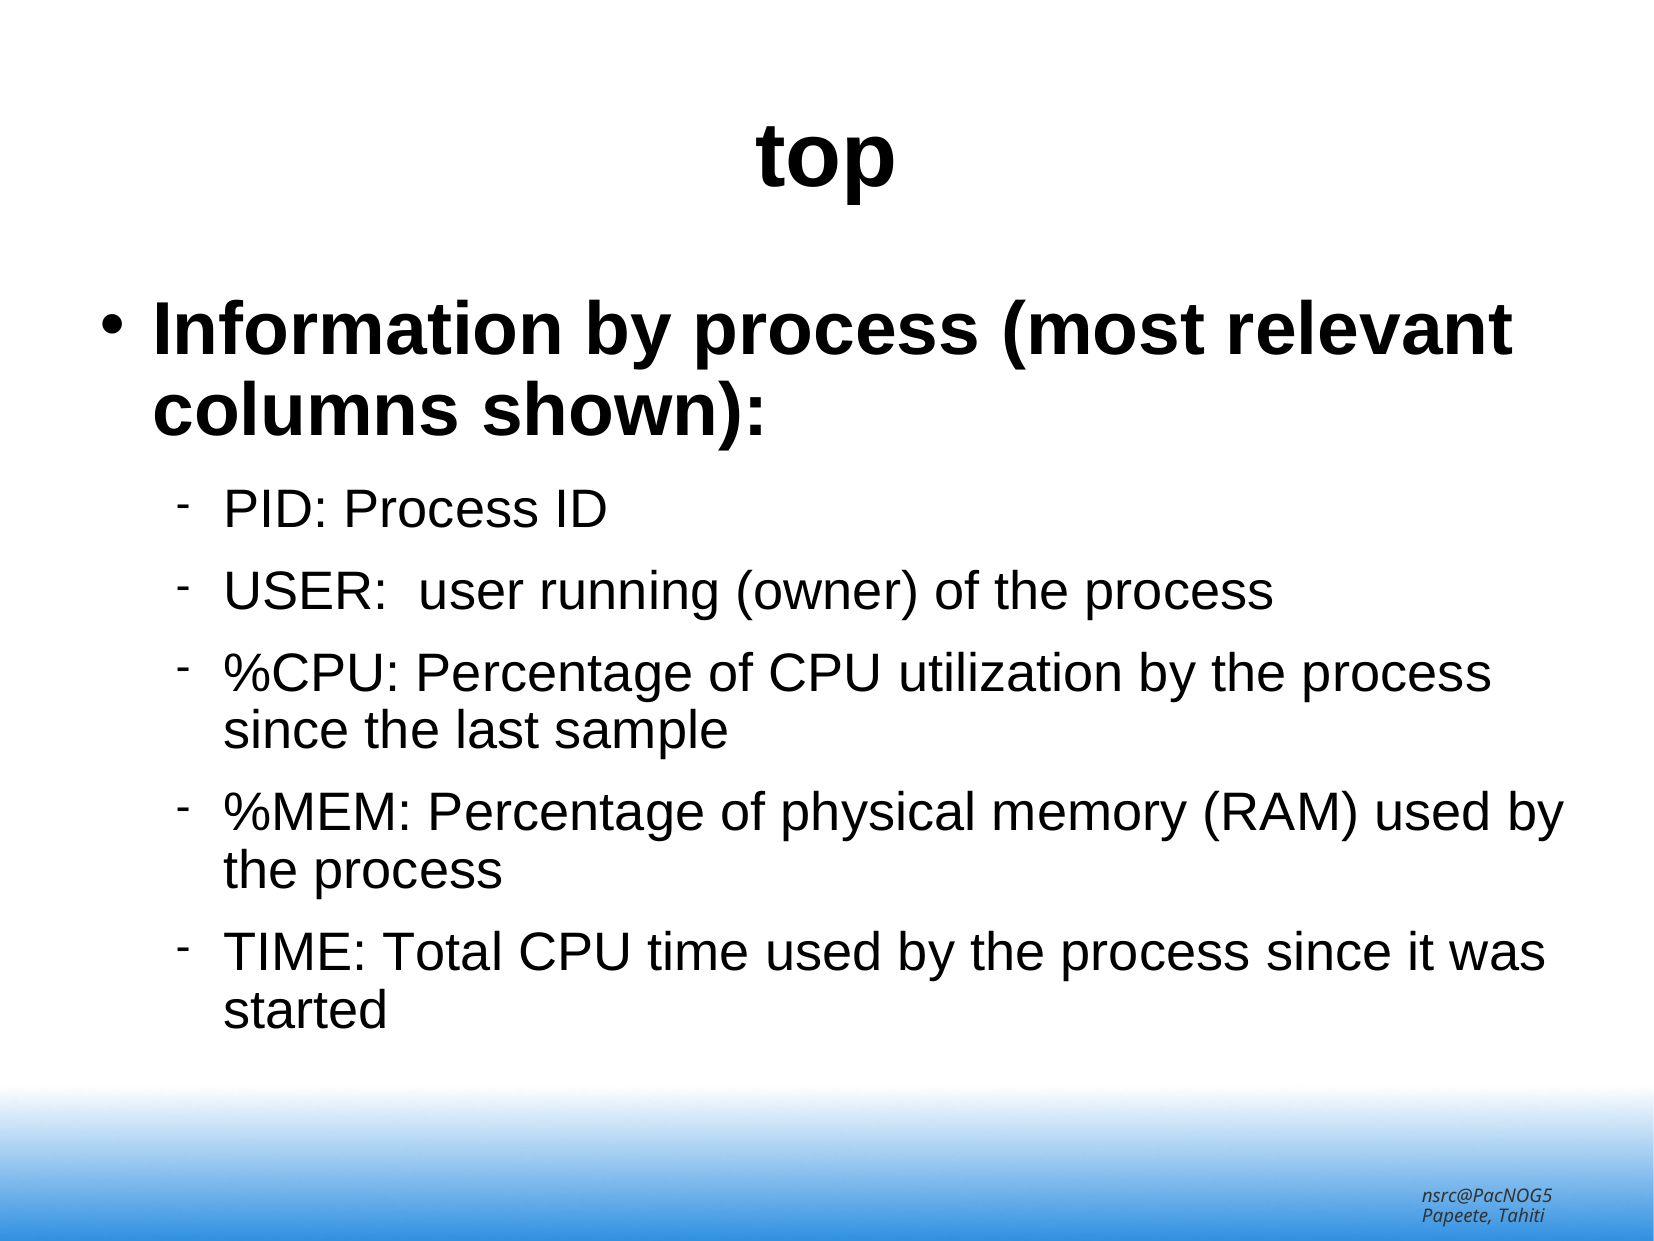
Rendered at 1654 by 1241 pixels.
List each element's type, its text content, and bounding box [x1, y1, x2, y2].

title top [82, 49, 1571, 257]
list Information by process (most relevant columns shown): PID: Process ID USER: user running (owner) of the process %CPU: Percentage of CPU utilization by the process since the last sample %MEM: Percentage of physical memory (RAM) used by the process TIME: Total CPU time used by the process since it was started [82, 290, 1571, 1109]
picture [0, 1083, 1654, 1241]
